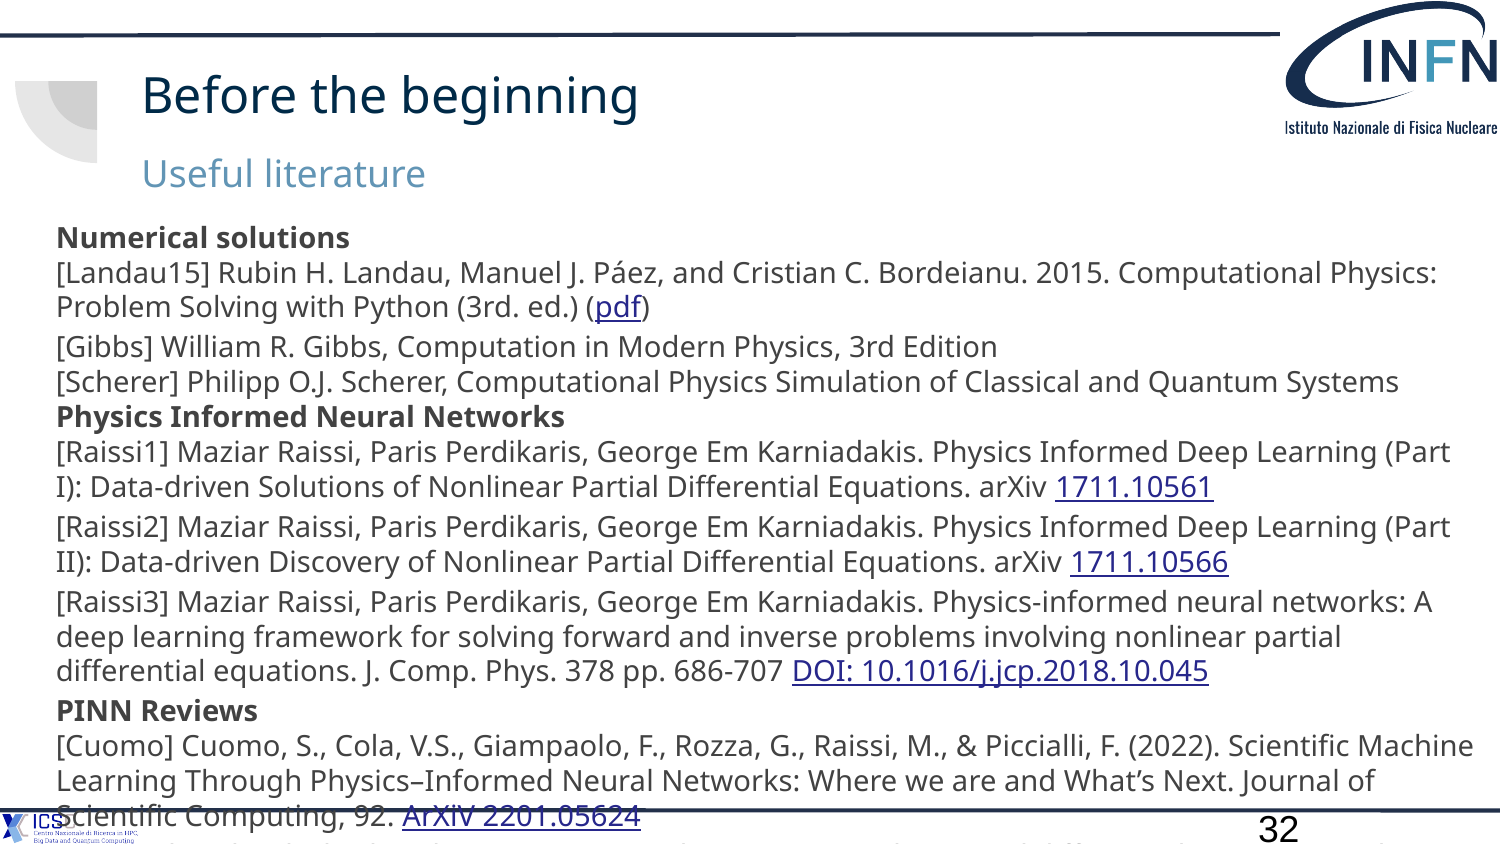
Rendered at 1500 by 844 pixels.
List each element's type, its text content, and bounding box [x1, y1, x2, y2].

picture [1280, 0, 1500, 137]
picture [97, 812, 105, 817]
list Numerical solutions [Landau15] Rubin H. Landau, Manuel J. Páez, and Cristian C. Bordeianu. 2015. Computational Physics: Problem Solving with Python (3rd. ed.) (pdf) [Gibbs] William R. Gibbs, Computation in Modern Physics, 3rd Edition [Scherer] Philipp O.J. Scherer, Computational Physics Simulation of Classical and Quantum Systems Physics Informed Neural Networks [Raissi1] Maziar Raissi, Paris Perdikaris, George Em Karniadakis. Physics Informed Deep Learning (Part I): Data-driven Solutions of Nonlinear Partial Differential Equations. arXiv 1711.10561 [Raissi2] Maziar Raissi, Paris Perdikaris, George Em Karniadakis. Physics Informed Deep Learning (Part II): Data-driven Discovery of Nonlinear Partial Differential Equations. arXiv 1711.10566 [Raissi3] Maziar Raissi, Paris Perdikaris, George Em Karniadakis. Physics-informed neural networks: A deep learning framework for solving forward and inverse problems involving nonlinear partial differential equations. J. Comp. Phys. 378 pp. 686-707 DOI: 10.1016/j.jcp.2018.10.045 PINN Reviews [Cuomo] Cuomo, S., Cola, V.S., Giampaolo, F., Rozza, G., Raissi, M., & Piccialli, F. (2022). Scientific Machine Learning Through Physics–Informed Neural Networks: Where we are and What’s Next. Journal of Scientific Computing, 92. ArXiV 2201.05624 [Blechschmidt] Blechschmidt, J., Ernst, O. G., Three ways to solve partial differential equations with neural networks — A review, GAMM-Mitteilungen. 2021; 44:e202100006. https://doi.org/10.1002/gamm.202100006 https://github.com/janblechschmidt/PDEsByNNs [40, 203, 1500, 787]
picture [0, 810, 143, 844]
title Before the beginning [126, 48, 1280, 134]
title Useful literature [126, 134, 1280, 222]
